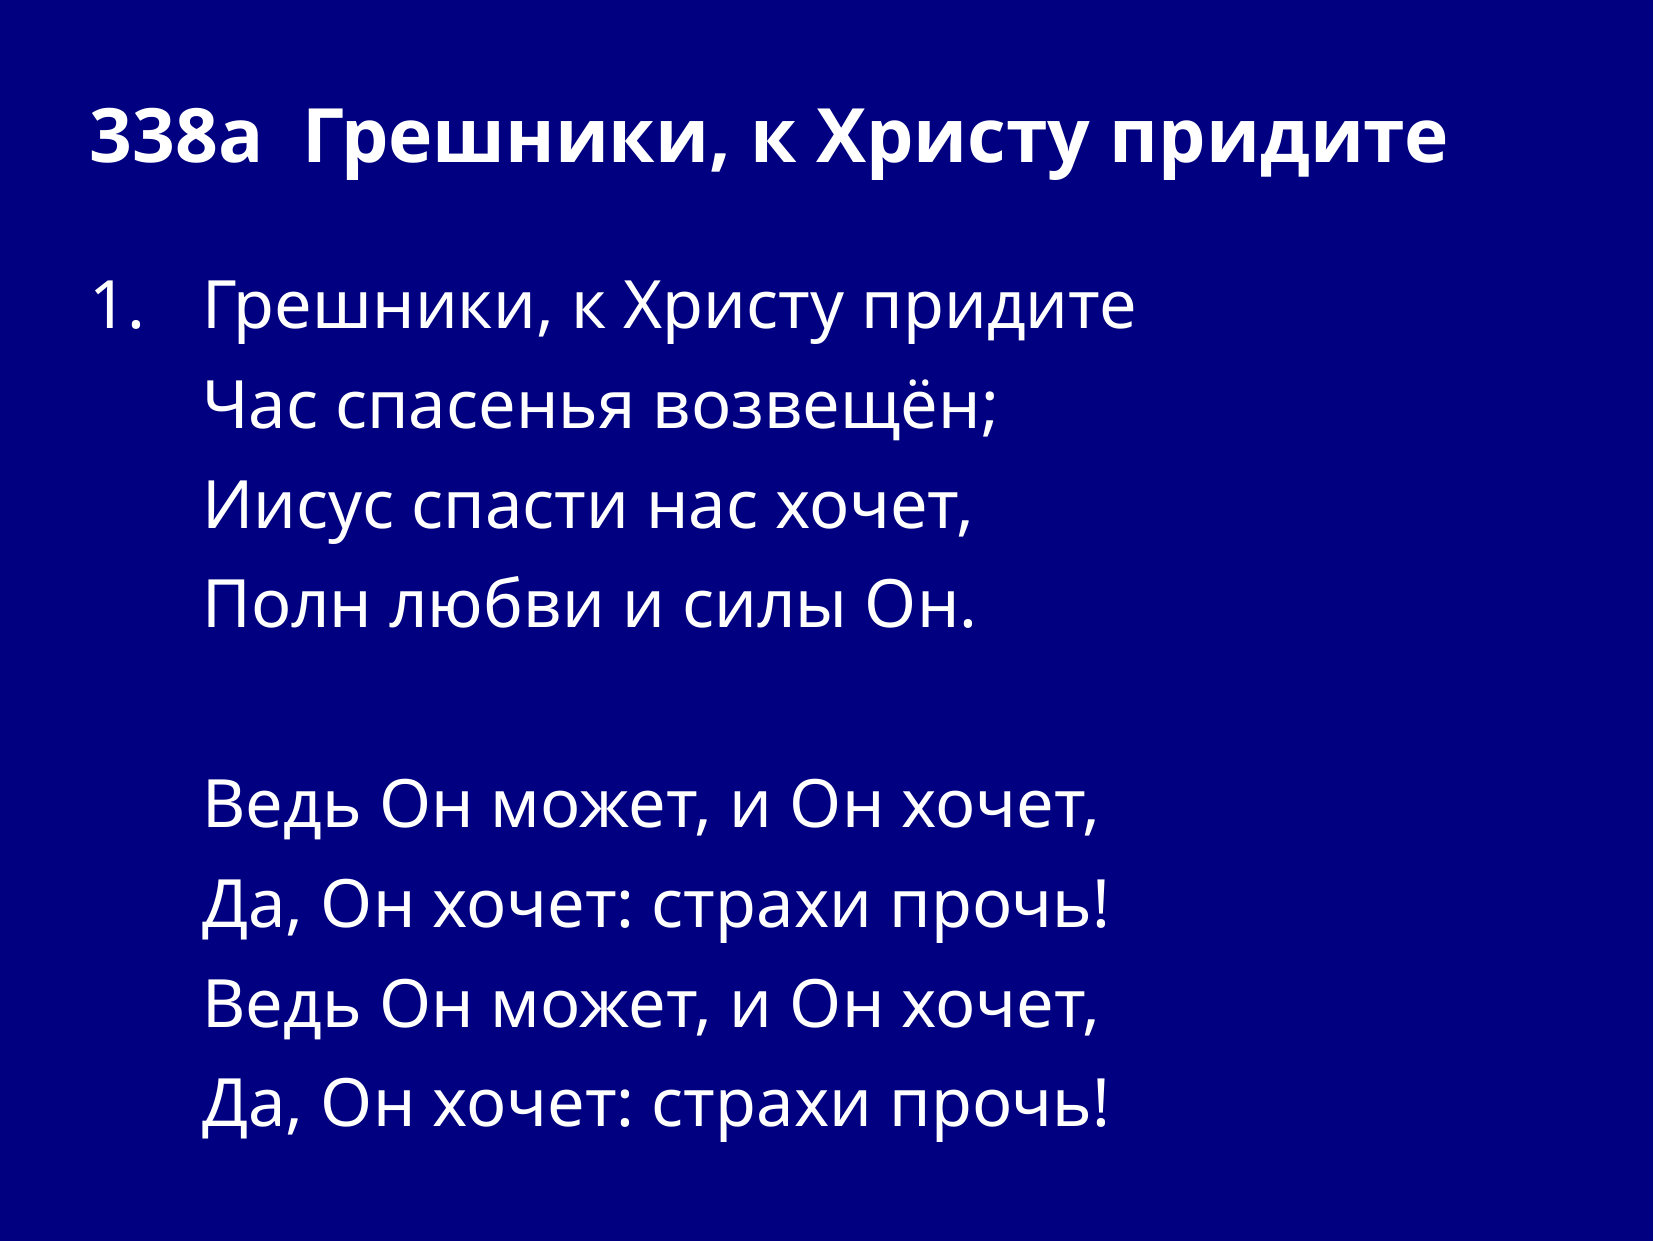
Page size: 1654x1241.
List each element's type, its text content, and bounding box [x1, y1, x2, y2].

text_box 1. Грешники, к Христу придите Час спасенья возвещён; Иисус спасти нас хочет, Полн любви и силы Он. Ведь Он может, и Он хочет, Да, Он хочет: страхи прочь! Ведь Он может, и Он хочет, Да, Он хочет: страхи прочь! [75, 188, 1576, 1163]
text_box 338а Грешники, к Христу придите [75, 75, 1653, 188]
